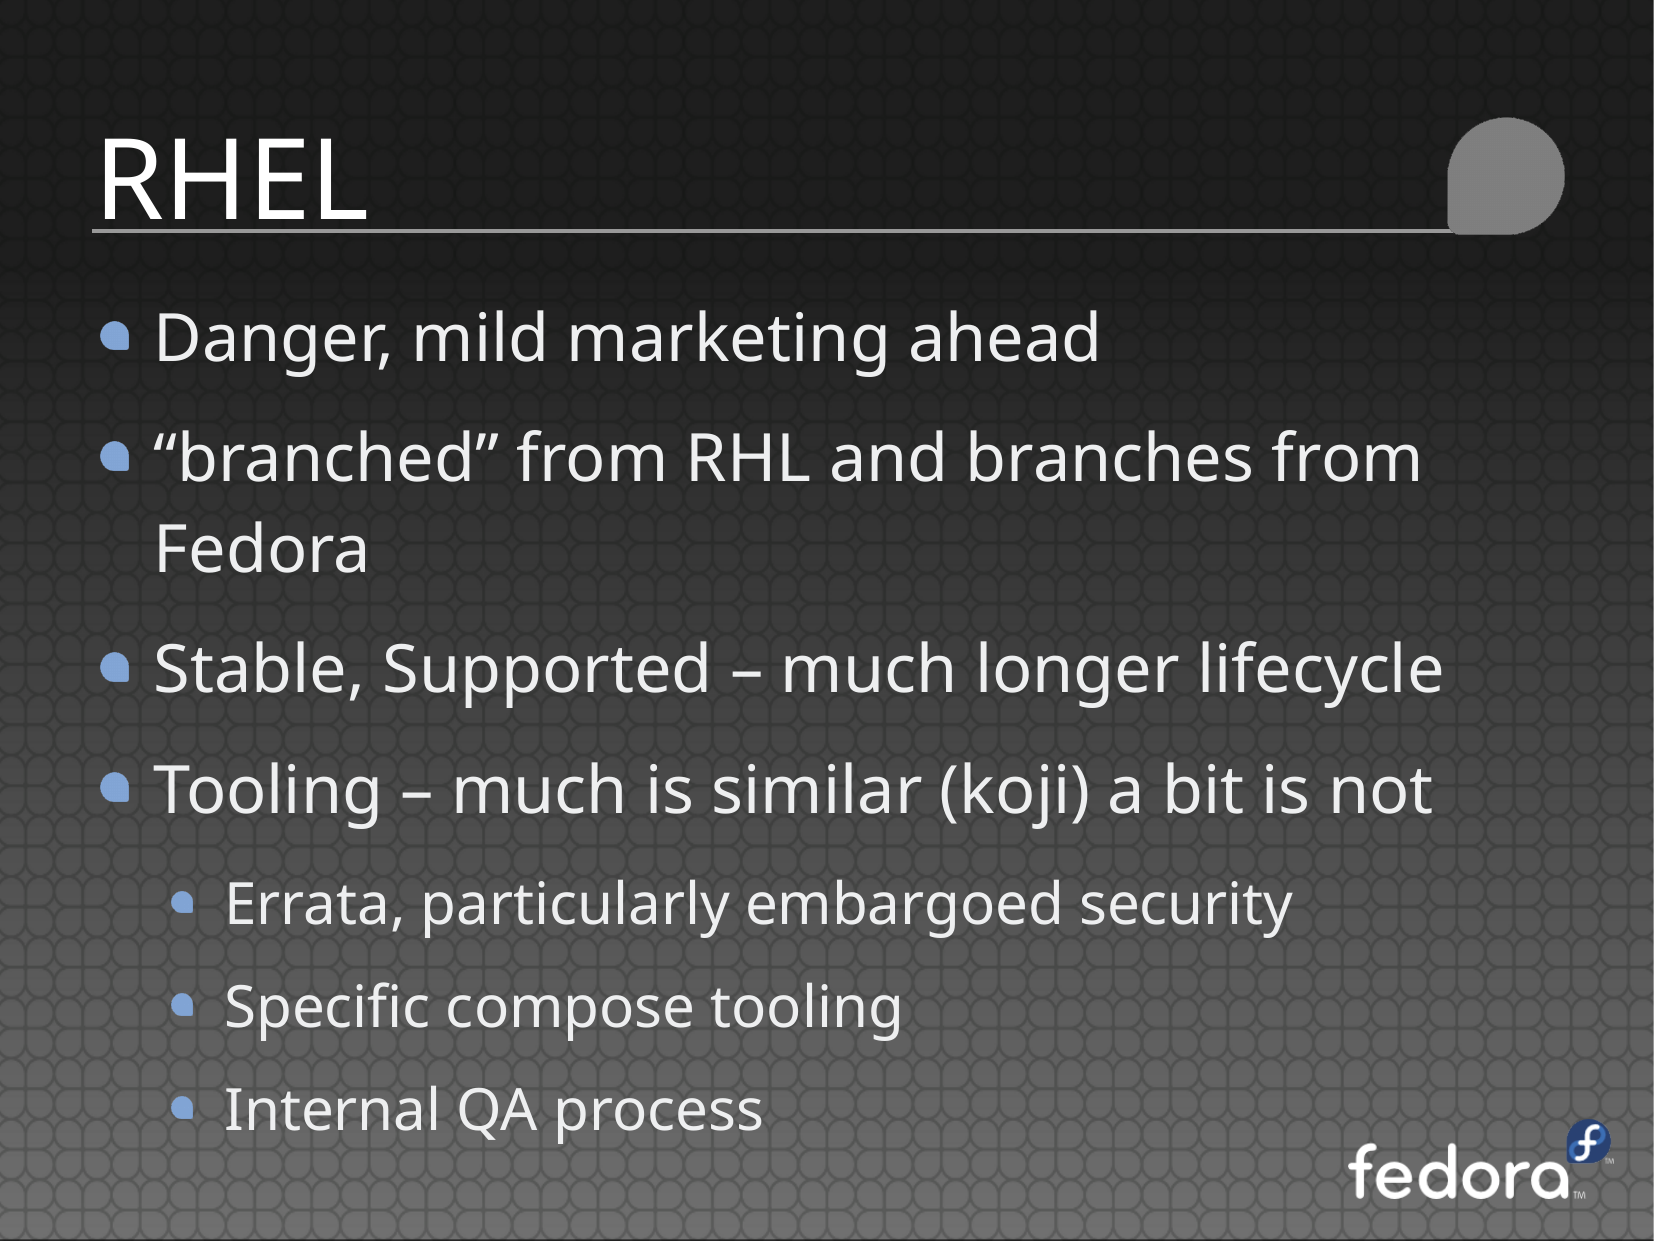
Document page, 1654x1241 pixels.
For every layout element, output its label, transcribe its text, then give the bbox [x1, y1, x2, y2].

picture [0, 0, 1654, 1241]
title RHEL [94, 100, 1426, 251]
list Danger, mild marketing ahead “branched” from RHL and branches from Fedora Stable, Supported – much longer lifecycle Tooling – much is similar (koji) a bit is not Errata, particularly embargoed security Specific compose tooling Internal QA process [82, 290, 1571, 1156]
